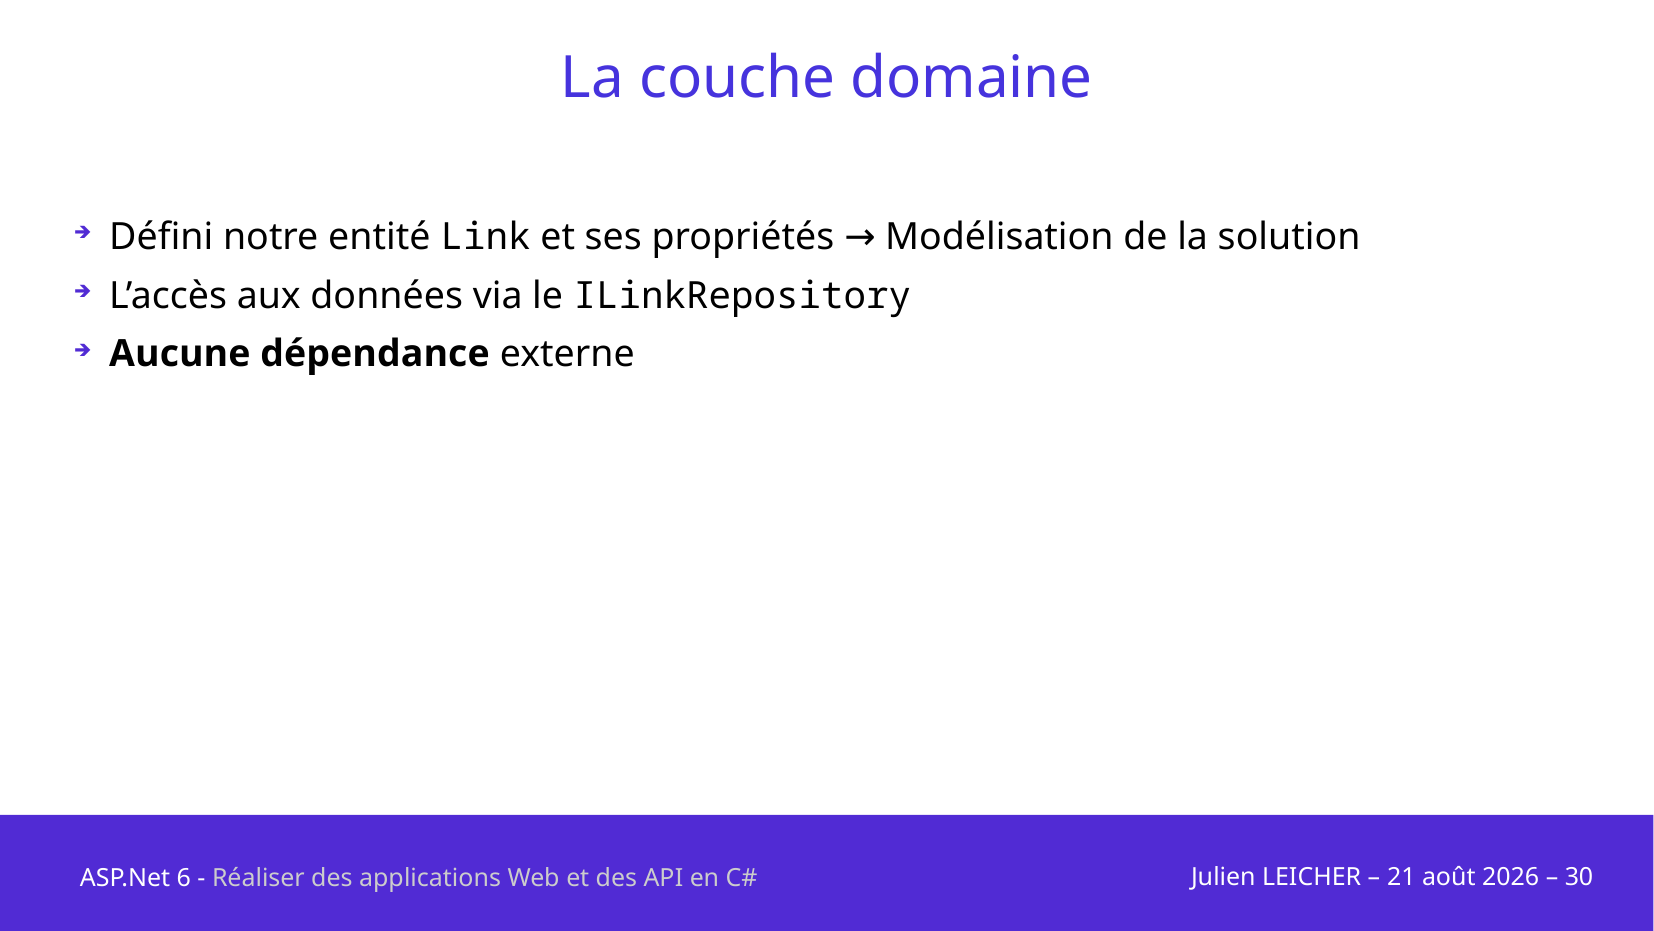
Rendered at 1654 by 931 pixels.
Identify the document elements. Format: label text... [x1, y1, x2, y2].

text_box Julien LEICHER – 28 févr. 2022 – <numéro> [0, 814, 1654, 931]
text_box Défini notre entité Link et ses propriétés → Modélisation de la solution L’accès aux données via le ILinkRepository Aucune dépendance externe [59, 194, 1595, 678]
text_box ASP.Net 6 - Réaliser des applications Web et des API en C# [64, 852, 798, 898]
text_box La couche domaine [0, 27, 1654, 113]
